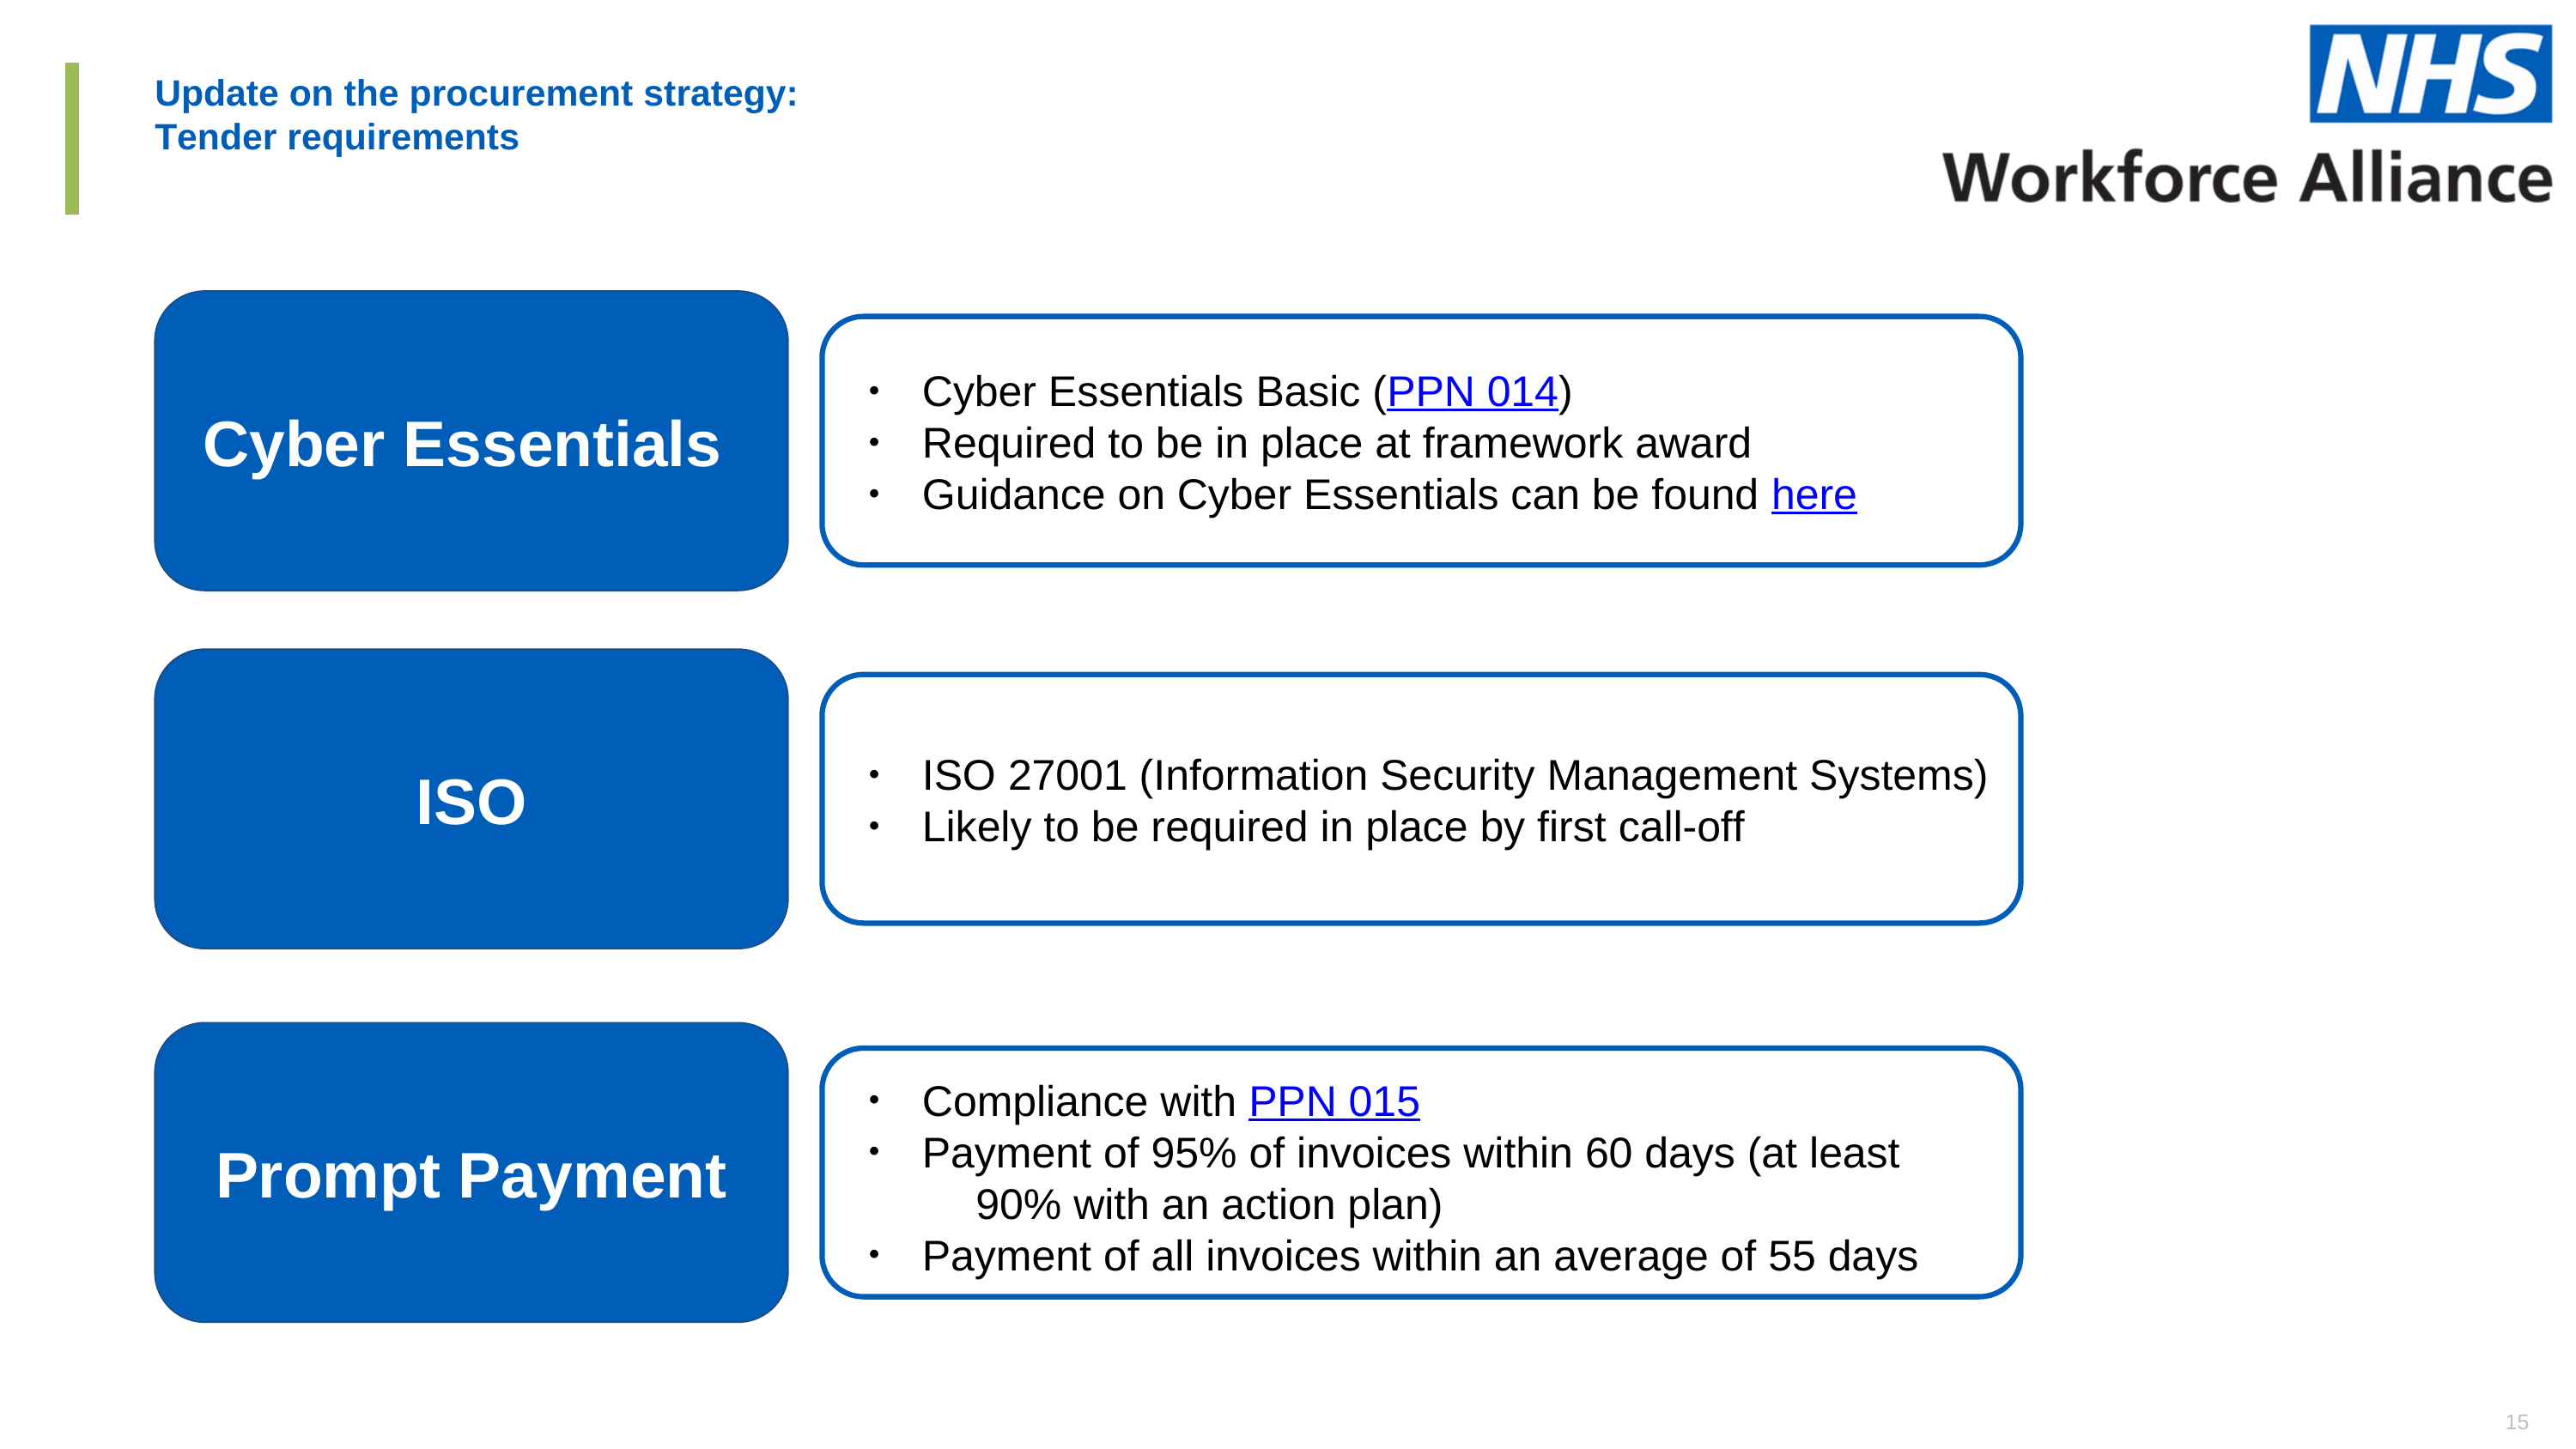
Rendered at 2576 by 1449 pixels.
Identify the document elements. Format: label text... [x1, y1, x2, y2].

text_box Compliance with PPN 015 Payment of 95% of invoices within 60 days (at least 90% with an action plan) Payment of all invoices within an average of 55 days [822, 1048, 2021, 1297]
text_box Prompt Payment [155, 1022, 788, 1323]
text_box Cyber Essentials Basic (PPN 014) Required to be in place at framework award Guidance on Cyber Essentials can be found here [822, 316, 2021, 566]
list Update on the procurement strategy: Tender requirements [100, 63, 1941, 164]
text_box ISO [155, 649, 788, 949]
text_box Cyber Essentials [155, 290, 788, 591]
text_box [1941, 23, 2555, 203]
text_box ISO 27001 (Information Security Management Systems) Likely to be required in place by first call-off [822, 674, 2021, 924]
